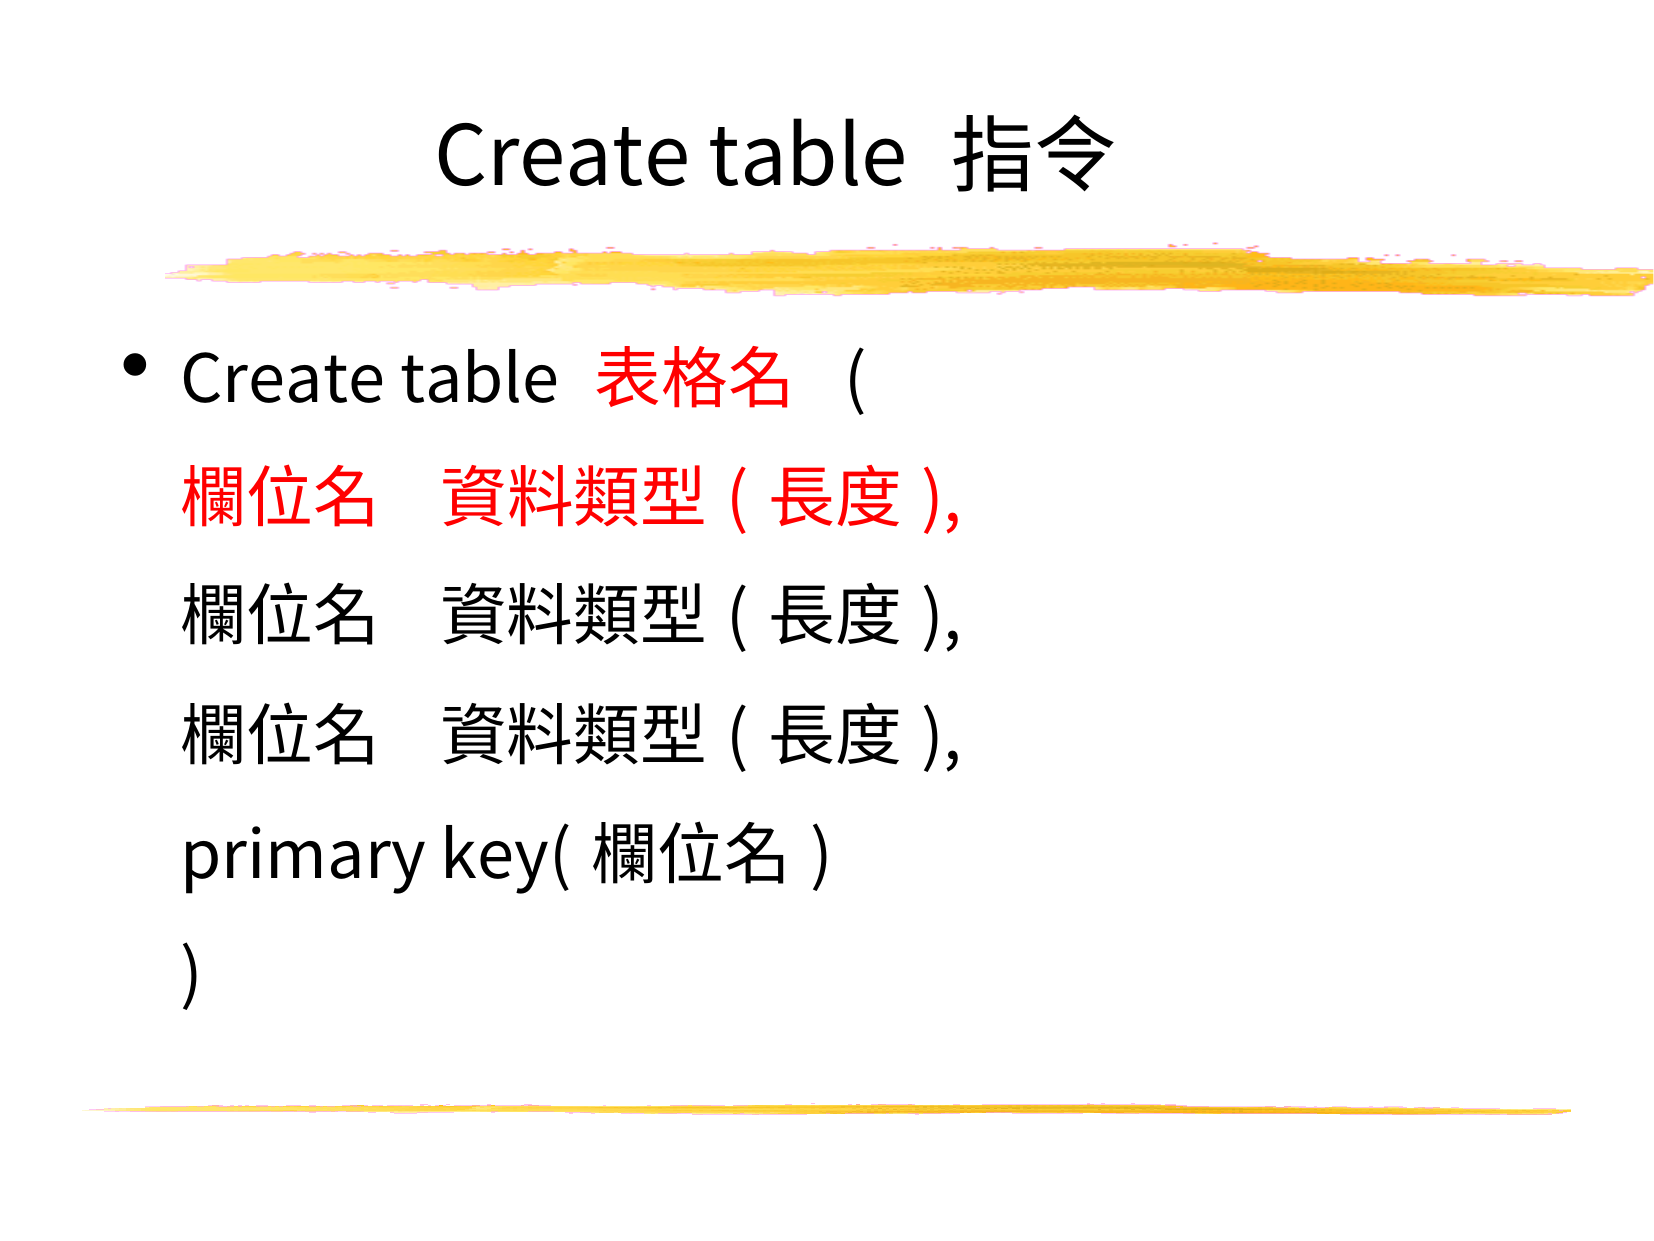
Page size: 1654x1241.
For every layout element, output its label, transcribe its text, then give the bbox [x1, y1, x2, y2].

title Create table 指令 [73, 39, 1479, 249]
list Create table 表格名 ( 欄位名 資料類型(長度), 欄位名 資料類型(長度), 欄位名 資料類型(長度), primary key(欄位名) ) [124, 316, 1530, 1061]
picture [82, 1102, 1571, 1117]
picture [165, 237, 1654, 308]
